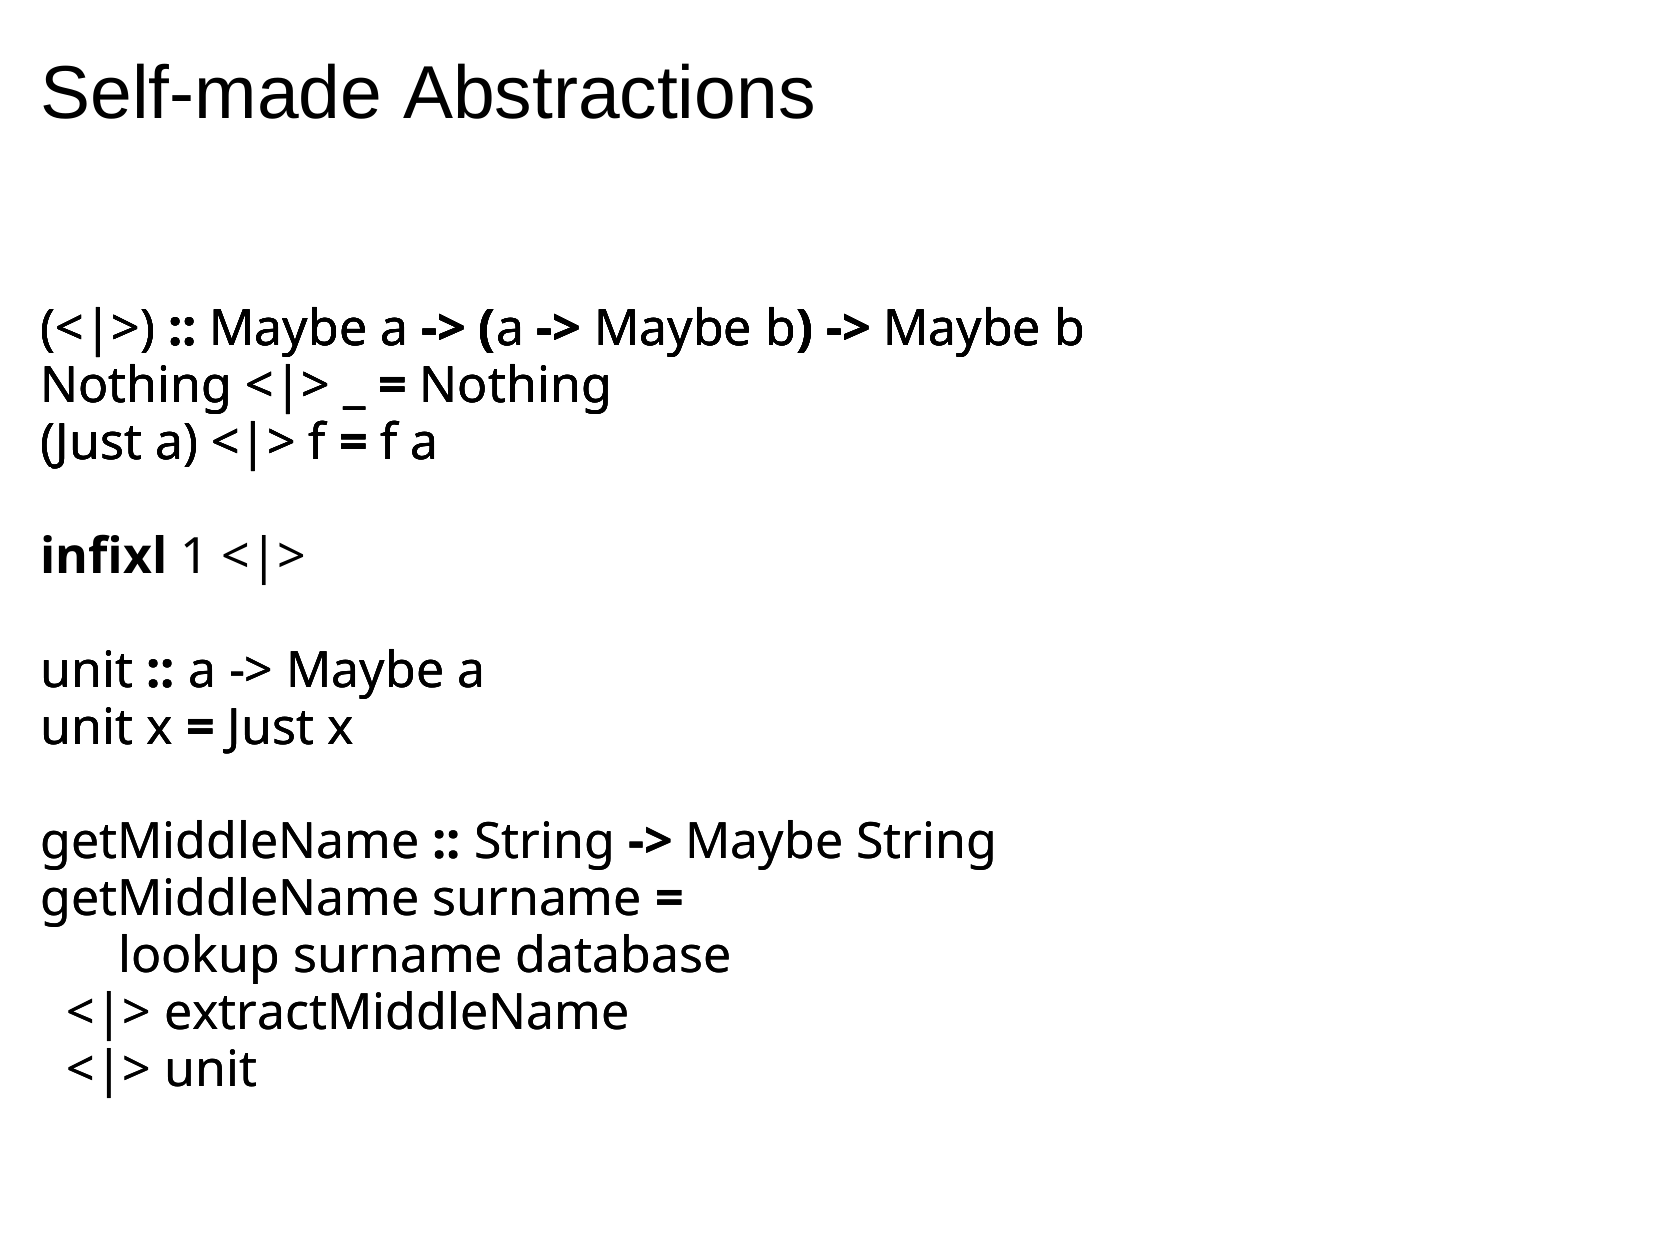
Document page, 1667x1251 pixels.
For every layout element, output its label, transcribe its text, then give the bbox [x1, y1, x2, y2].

list (<|>) :: Maybe a -> (a -> Maybe b) -> Maybe b Nothing <|> _ = Nothing (Just a) <|> f = f a unit :: a -> Maybe a unit x = Just x getMiddleName :: String -> Maybe String getMiddleName surname = lookup surname database <|> extractMiddleName <|> unit [40, 300, 1627, 1201]
title Self-made Abstractions [40, 50, 1627, 201]
